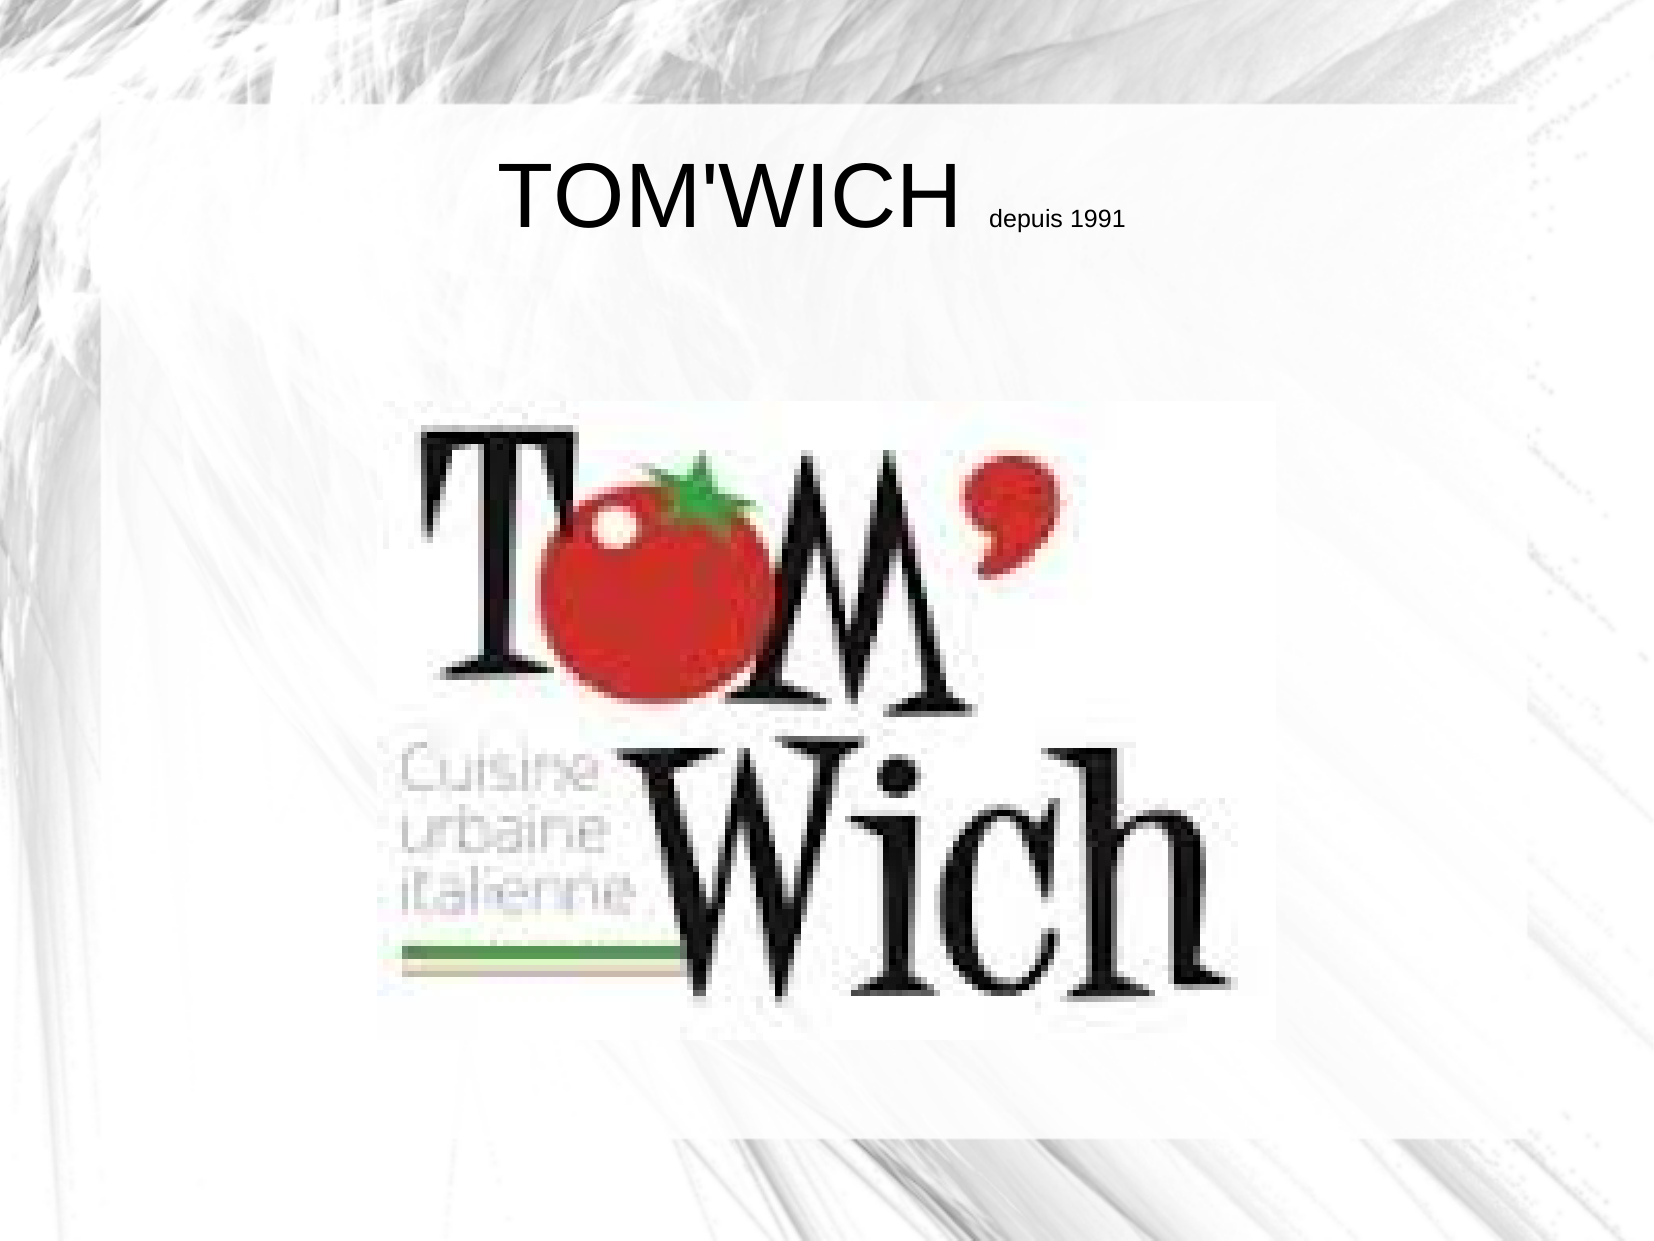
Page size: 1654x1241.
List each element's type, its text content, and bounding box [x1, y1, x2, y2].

title TOM'WICH depuis 1991 [118, 112, 1506, 281]
picture [0, 0, 1654, 1241]
